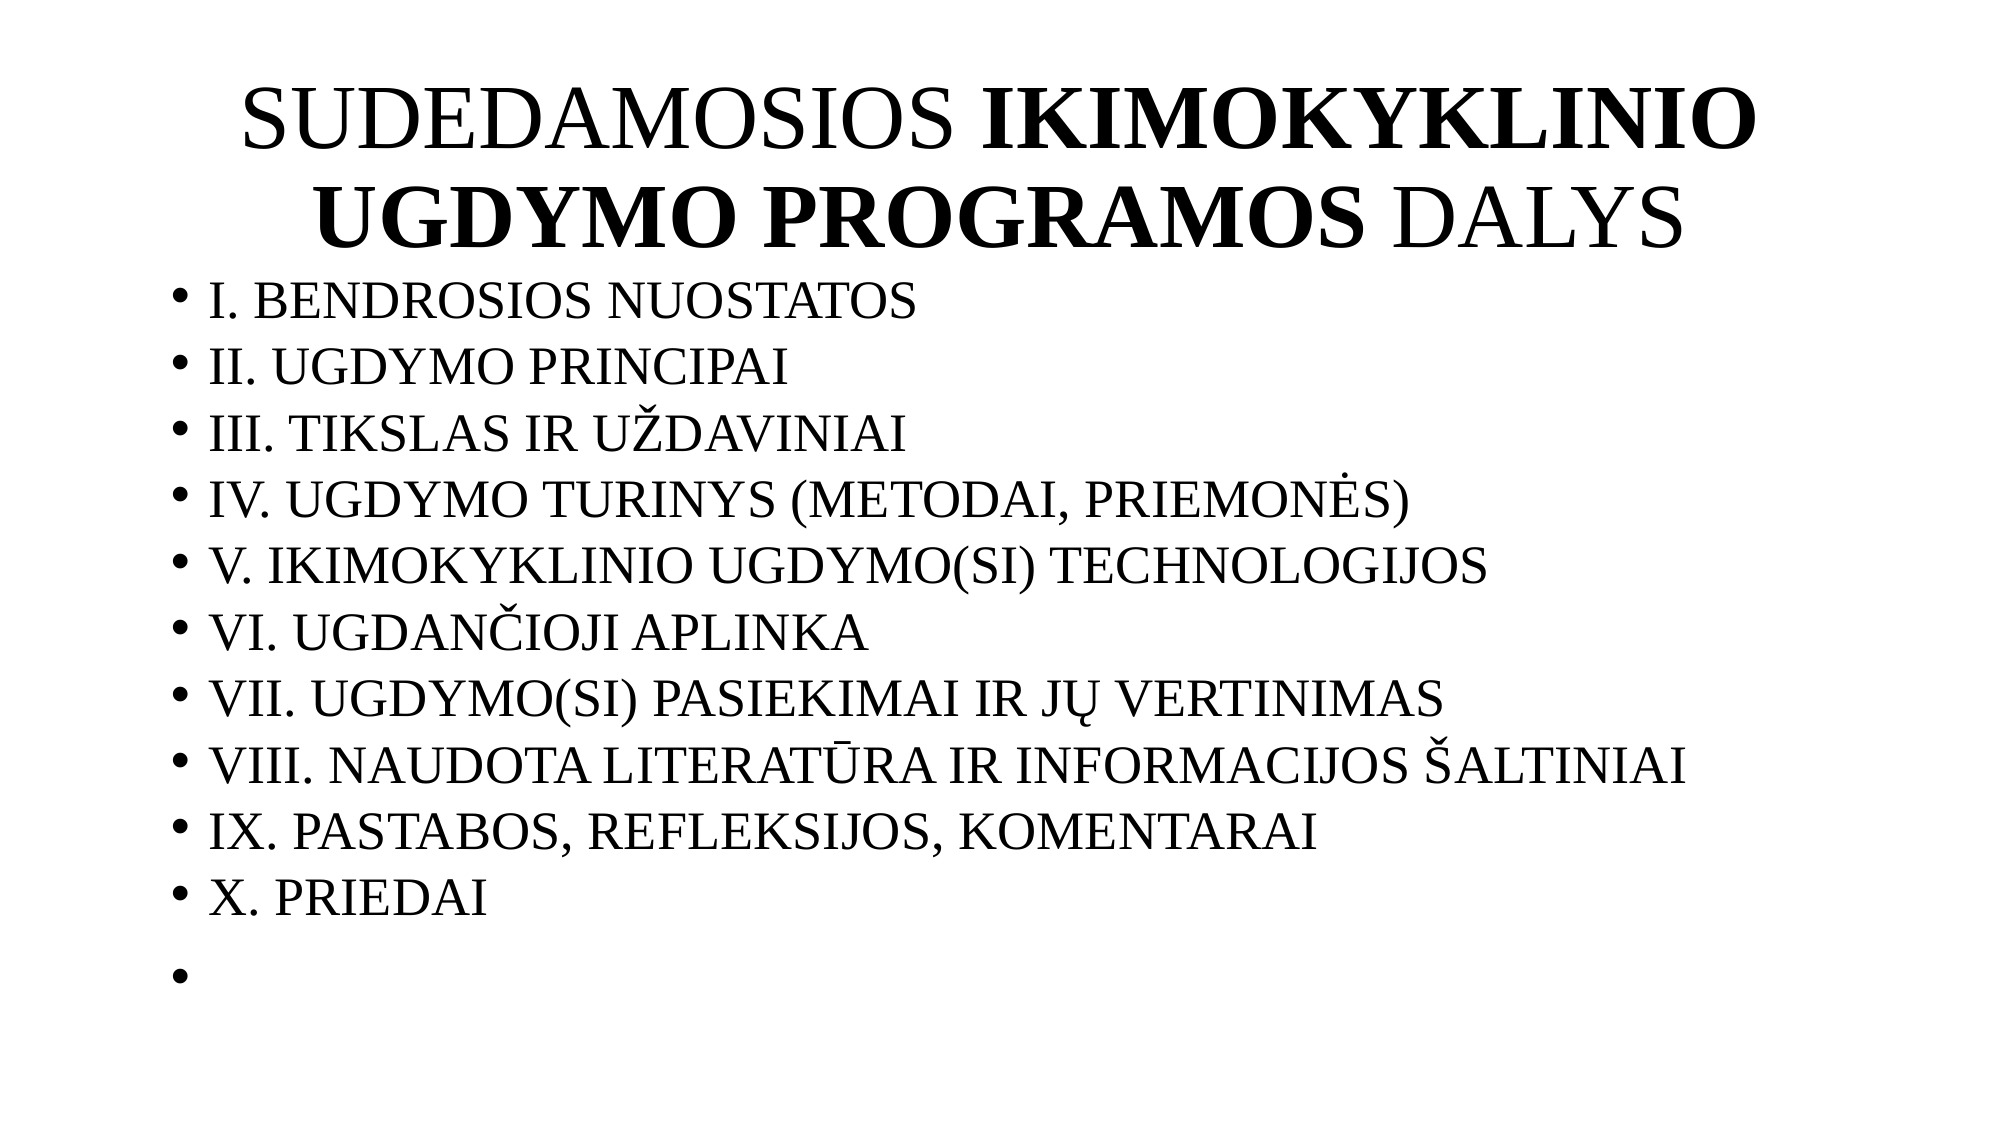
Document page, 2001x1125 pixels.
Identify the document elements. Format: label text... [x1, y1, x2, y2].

list I. BENDROSIOS NUOSTATOS II. UGDYMO PRINCIPAI III. TIKSLAS IR UŽDAVINIAI IV. UGDYMO TURINYS (METODAI, PRIEMONĖS) V. IKIMOKYKLINIO UGDYMO(SI) TECHNOLOGIJOS VI. UGDANČIOJI APLINKA VII. UGDYMO(SI) PASIEKIMAI IR JŲ VERTINIMAS VIII. NAUDOTA LITERATŪRA IR INFORMACIJOS ŠALTINIAI IX. PASTABOS, REFLEKSIJOS, KOMENTARAI X. PRIEDAI [155, 274, 1881, 989]
title SUDEDAMOSIOS IKIMOKYKLINIO UGDYMO PROGRAMOS DALYS [137, 59, 1863, 278]
